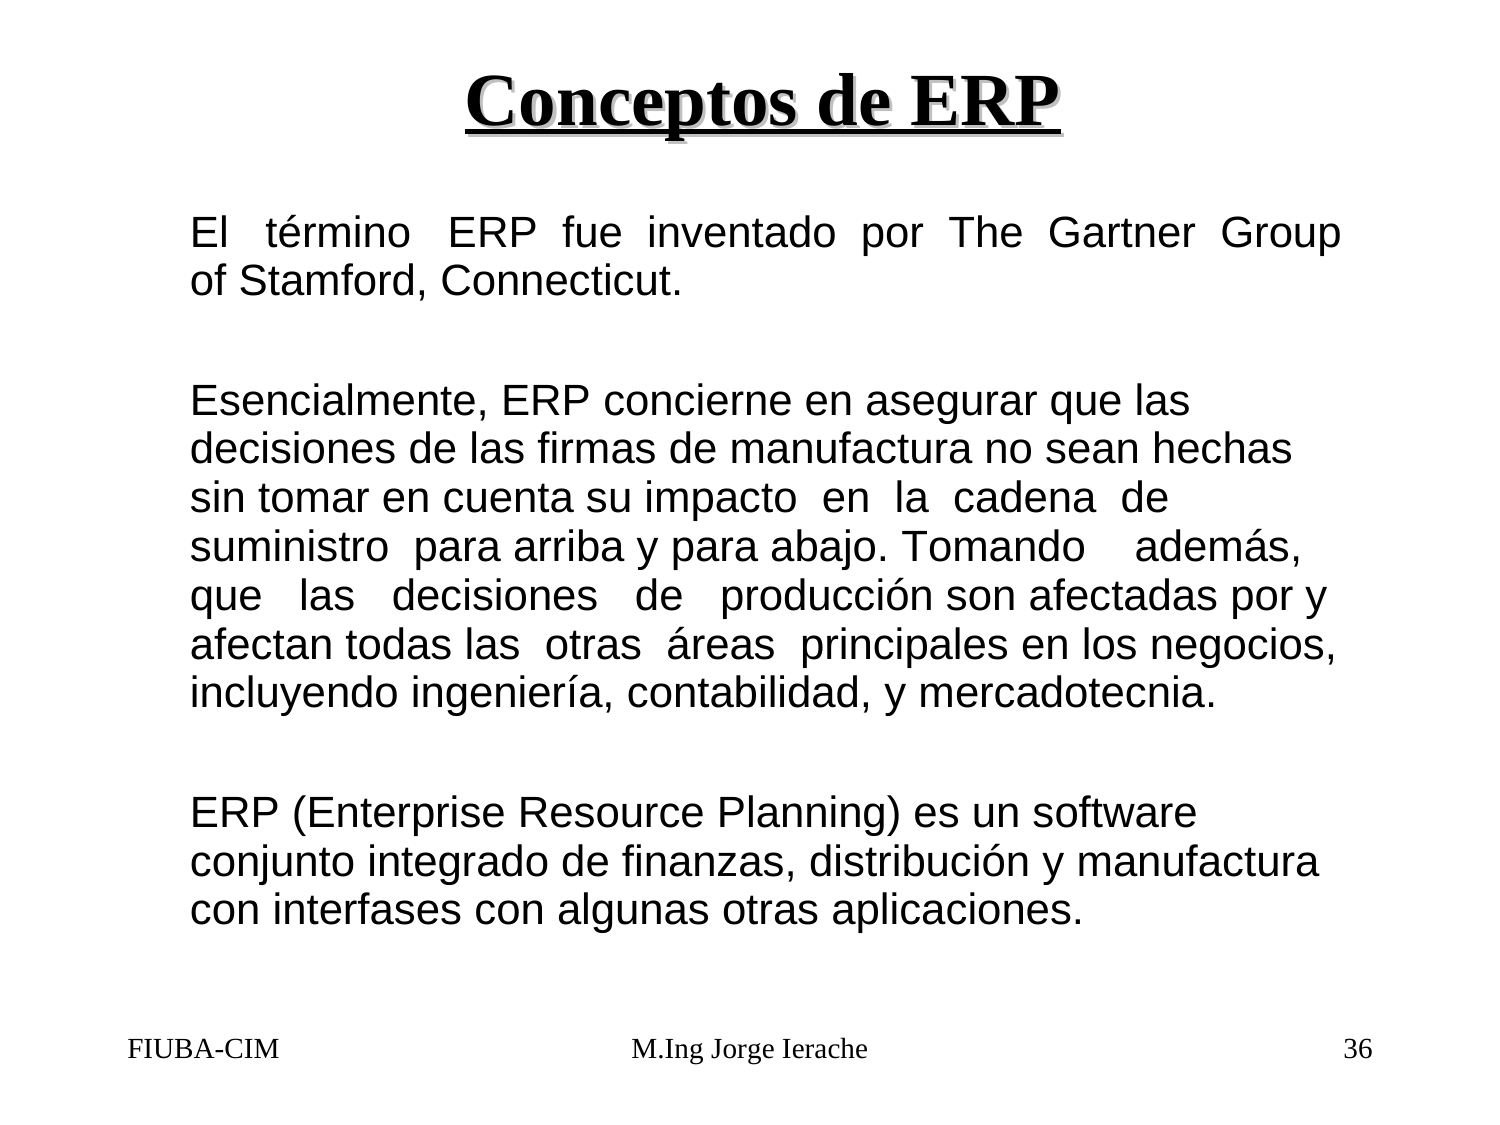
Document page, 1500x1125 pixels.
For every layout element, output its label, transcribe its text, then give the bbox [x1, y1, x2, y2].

subtitle El término ERP fue inventado por The Gartner Group of Stamford, Connecticut. Esencialmente, ERP concierne en asegurar que las decisiones de las firmas de manufactura no sean hechas sin tomar en cuenta su impacto en la cadena de suministro para arriba y para abajo. Tomando además, que las decisiones de producción son afectadas por y afectan todas las otras áreas principales en los negocios, incluyendo ingeniería, contabilidad, y mercadotecnia. ERP (Enterprise Resource Planning) es un software conjunto integrado de finanzas, distribución y manufactura con interfases con algunas otras aplicaciones. [99, 200, 1375, 942]
title Conceptos de ERP [125, 24, 1401, 176]
